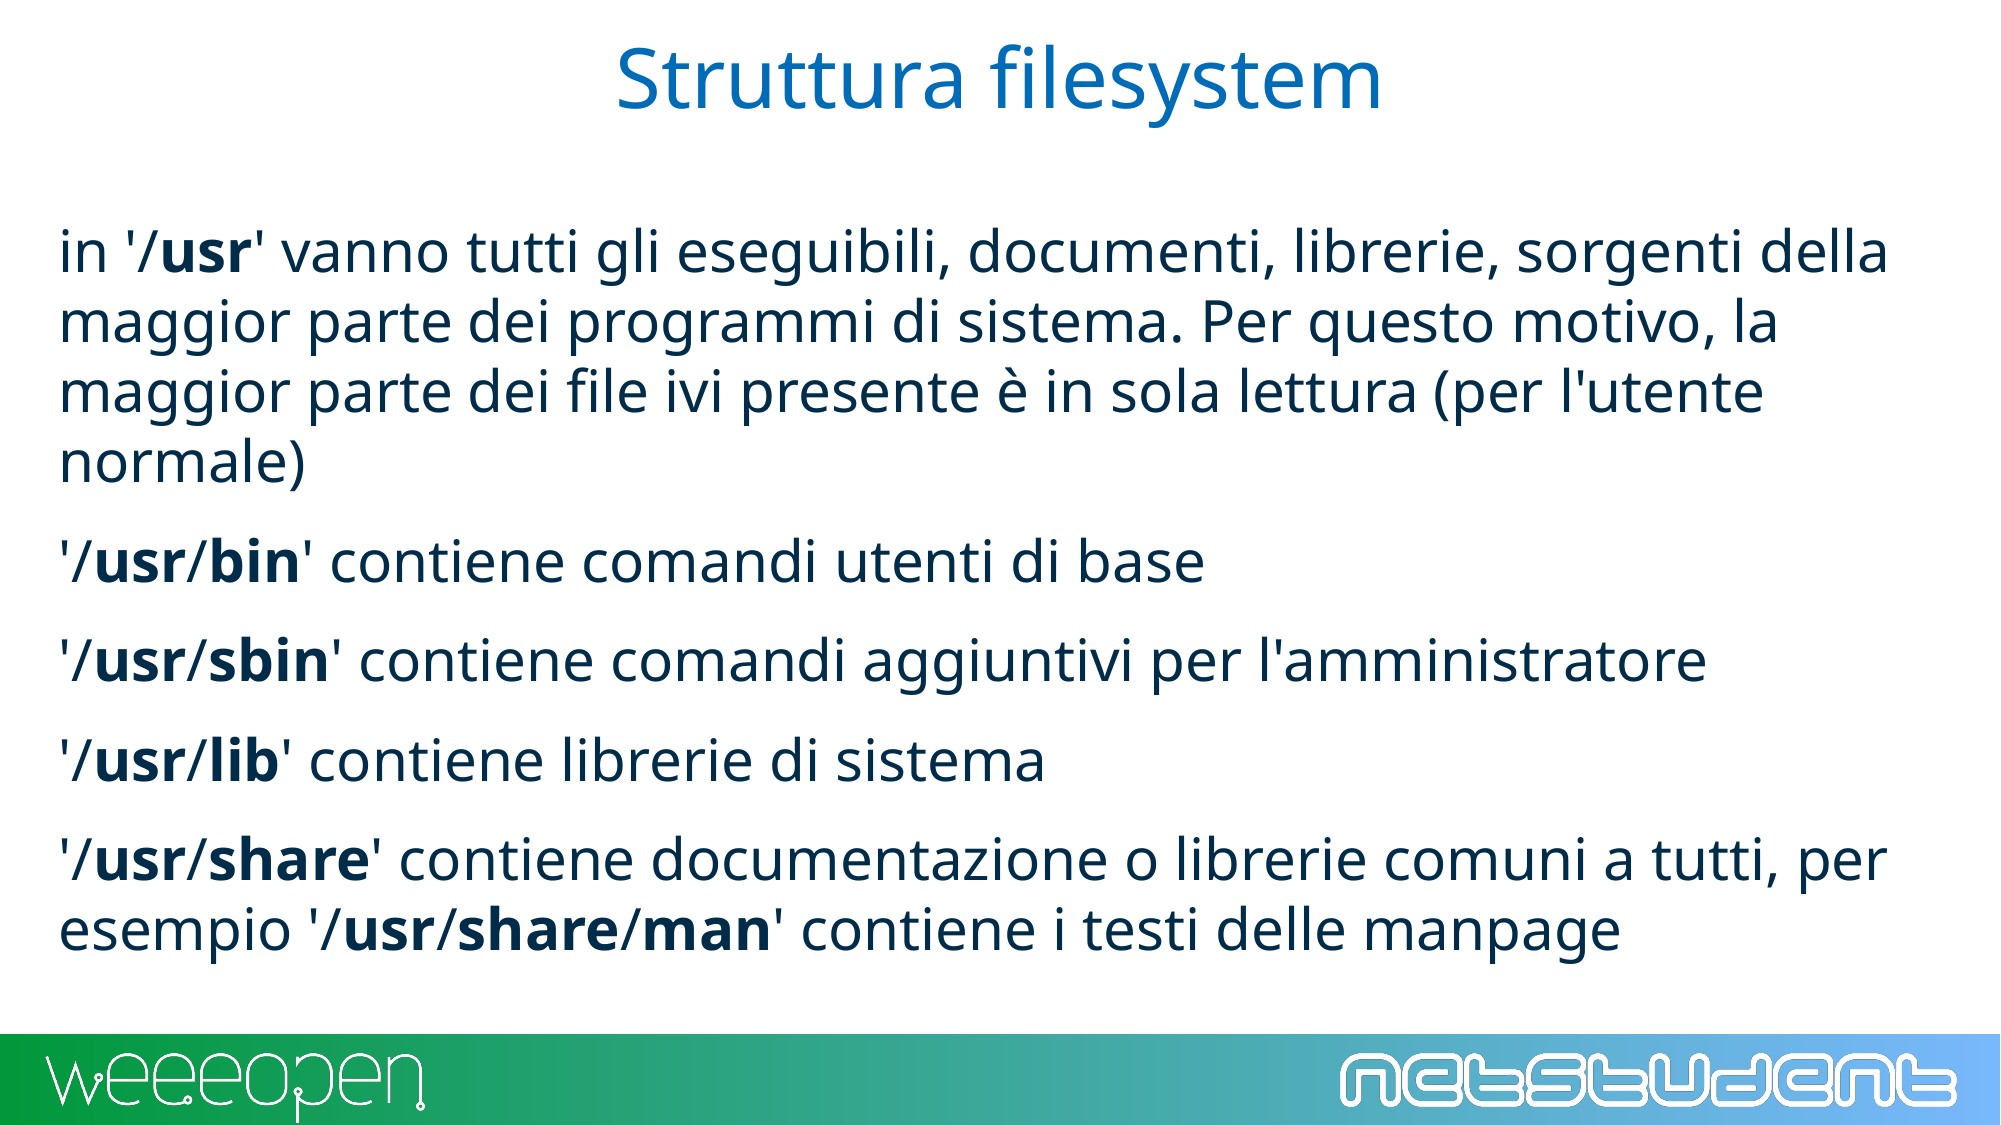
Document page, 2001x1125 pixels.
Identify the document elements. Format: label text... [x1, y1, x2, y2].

picture [1340, 1053, 1957, 1107]
list in '/usr' vanno tutti gli eseguibili, documenti, librerie, sorgenti della maggior parte dei programmi di sistema. Per questo motivo, la maggior parte dei file ivi presente è in sola lettura (per l'utente normale) '/usr/bin' contiene comandi utenti di base '/usr/sbin' contiene comandi aggiuntivi per l'amministratore '/usr/lib' contiene librerie di sistema '/usr/share' contiene documentazione o librerie comuni a tutti, per esempio '/usr/share/man' contiene i testi delle manpage [43, 206, 1959, 922]
title Struttura filesystem [43, 29, 1959, 206]
picture [45, 1053, 425, 1123]
